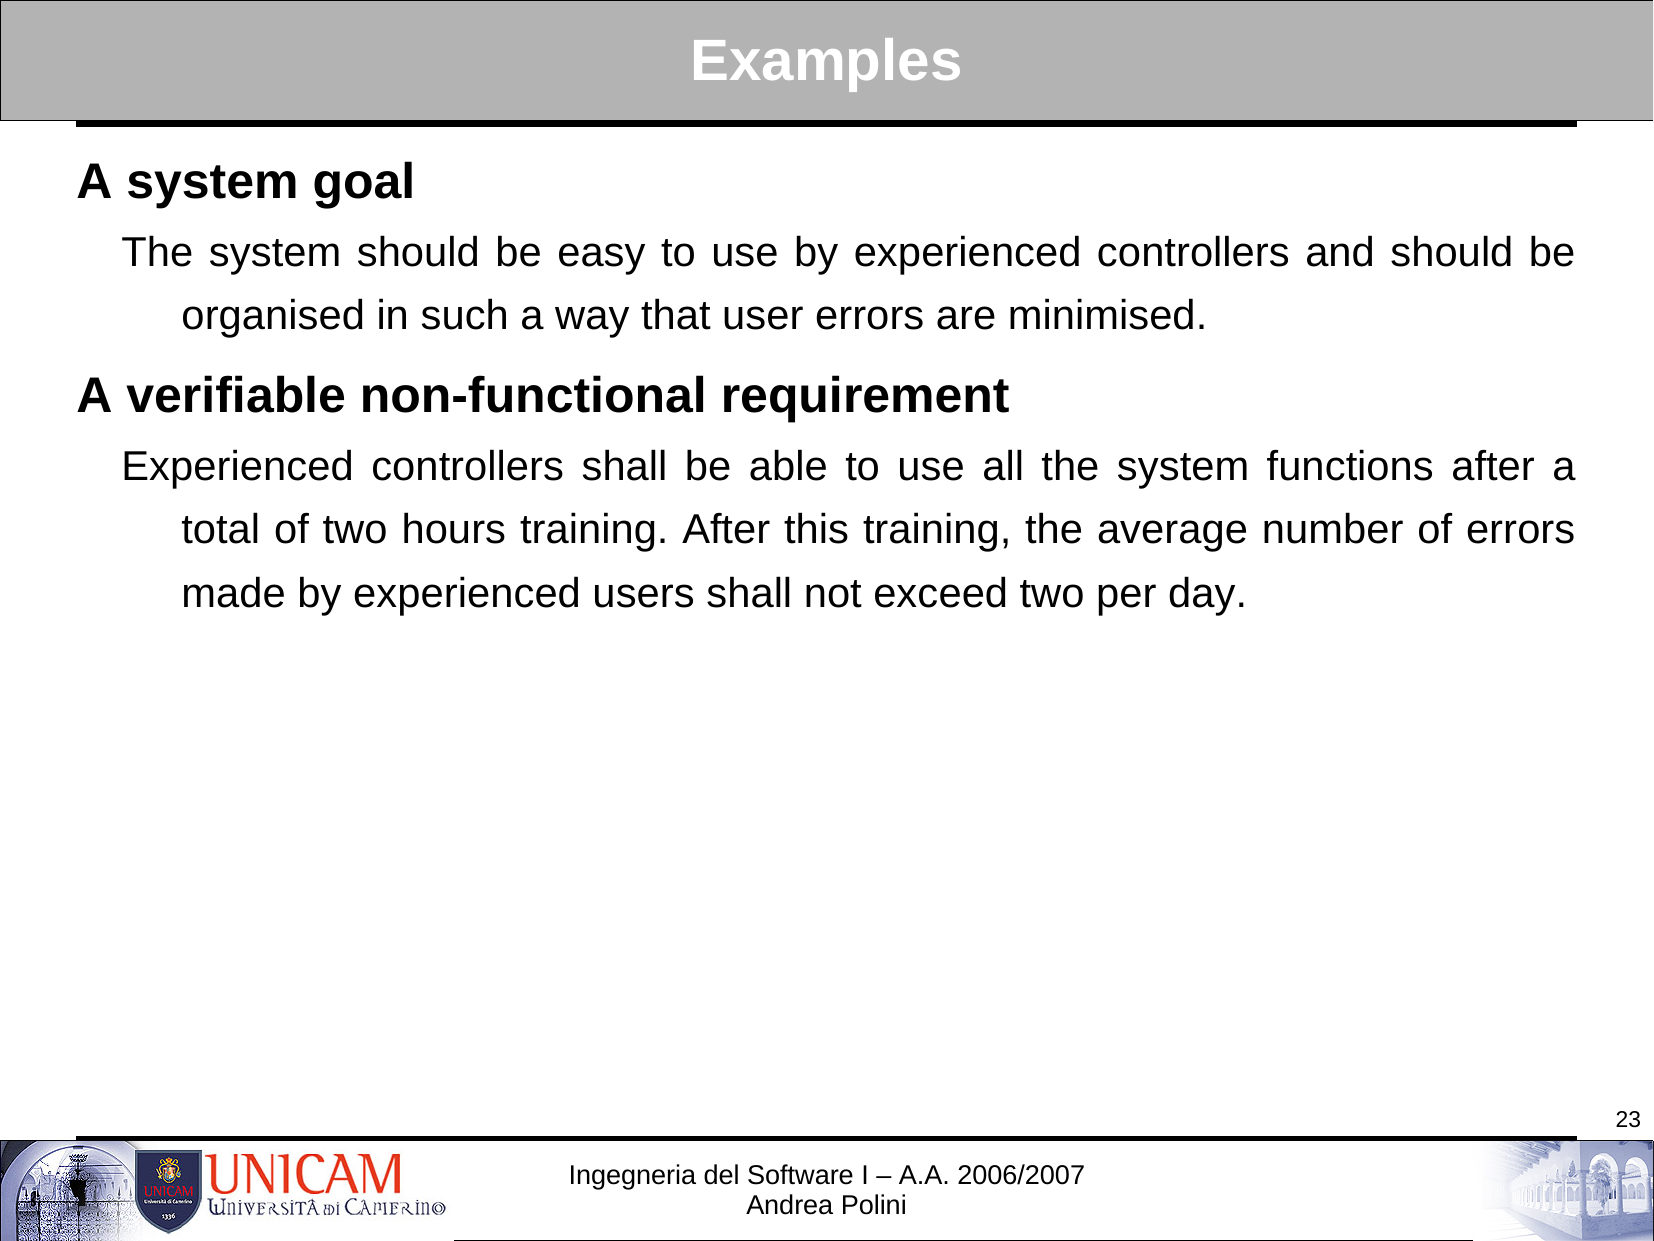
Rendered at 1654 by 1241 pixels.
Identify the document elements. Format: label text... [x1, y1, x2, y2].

picture [0, 1141, 454, 1241]
picture [1473, 1141, 1654, 1241]
title Examples [0, 0, 1653, 121]
list A system goal The system should be easy to use by experienced controllers and should be organised in such a way that user errors are minimised. A verifiable non-functional requirement Experienced controllers shall be able to use all the system functions after a total of two hours training. After this training, the average number of errors made by experienced users shall not exceed two per day. [76, 152, 1577, 750]
